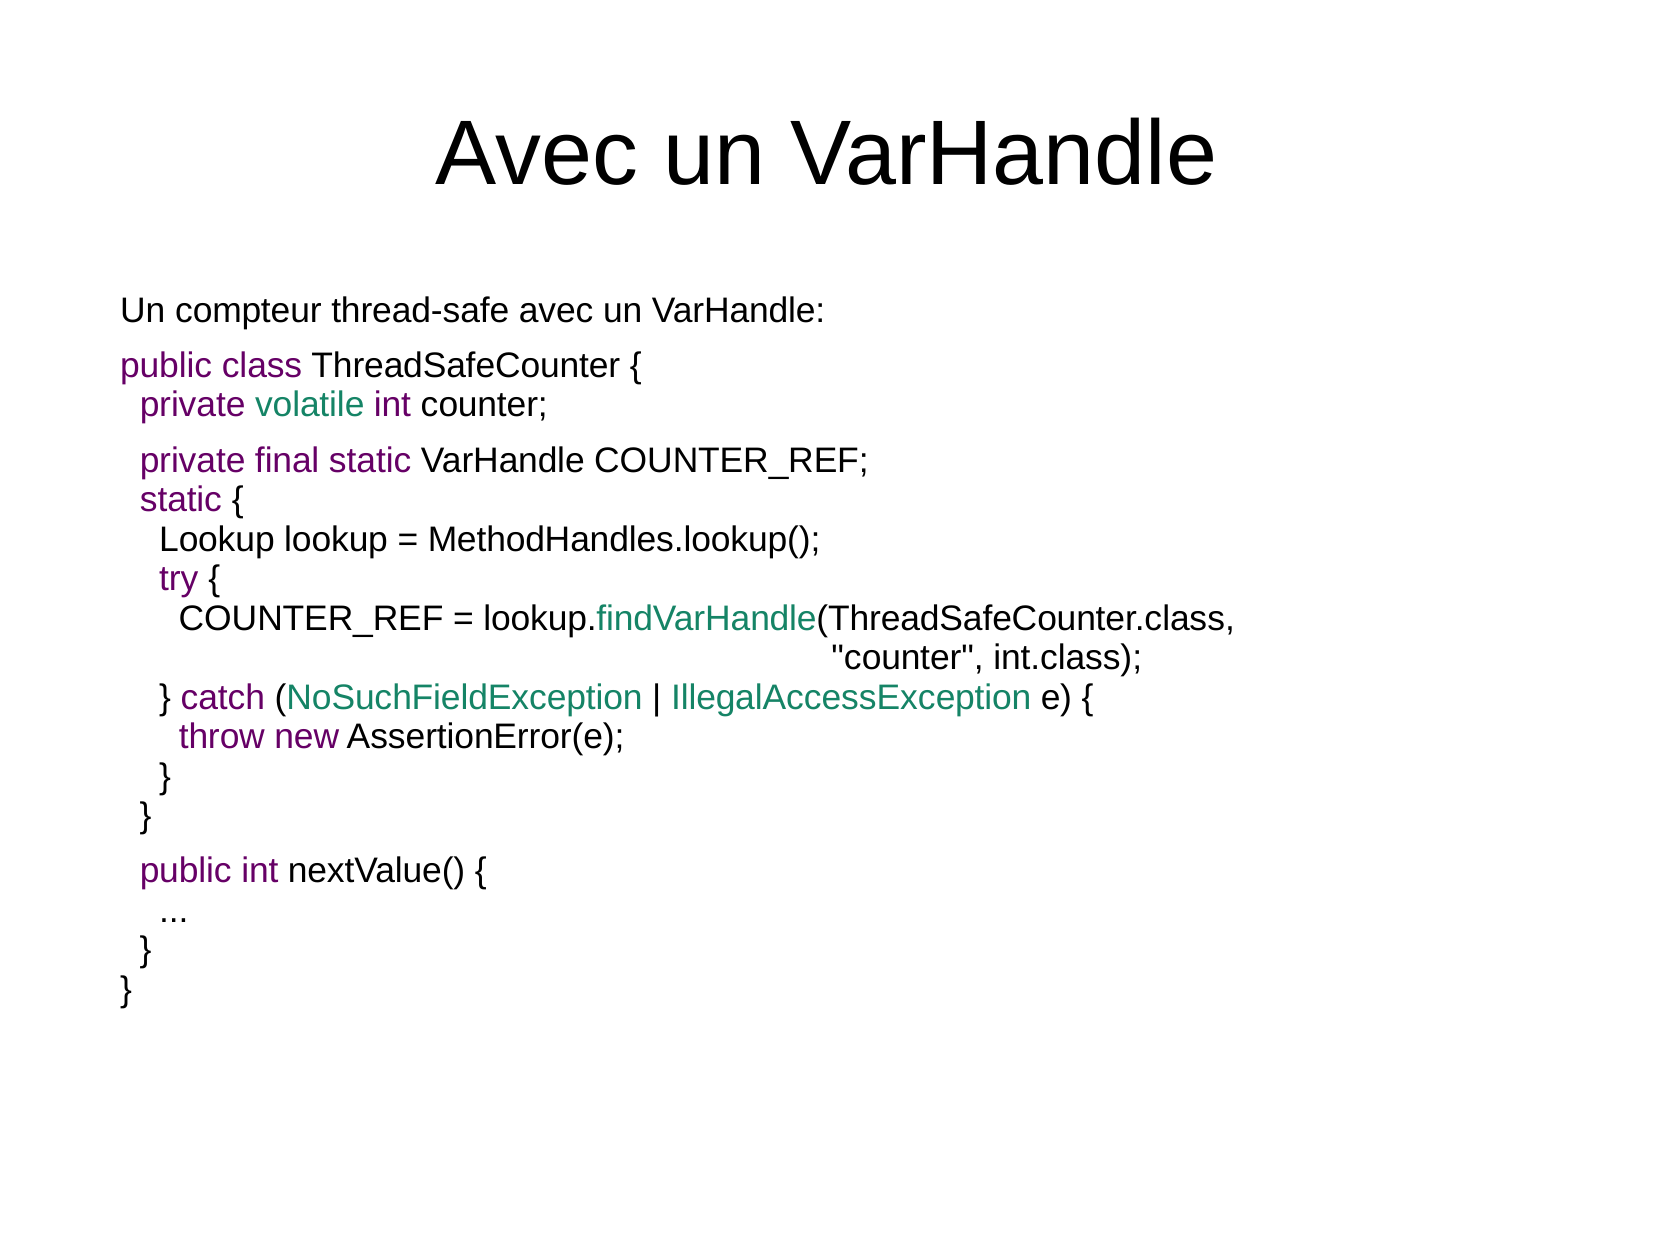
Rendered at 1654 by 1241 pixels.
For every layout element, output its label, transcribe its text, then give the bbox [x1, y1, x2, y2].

title Avec un VarHandle [82, 49, 1571, 257]
list Un compteur thread-safe avec un VarHandle: public class ThreadSafeCounter { private volatile int counter; private final static VarHandle COUNTER_REF; static { Lookup lookup = MethodHandles.lookup(); try { COUNTER_REF = lookup.findVarHandle(ThreadSafeCounter.class, "counter", int.class); } catch (NoSuchFieldException | IllegalAccessException e) { throw new AssertionError(e); } } public int nextValue() { ... } } [82, 290, 1571, 1010]
